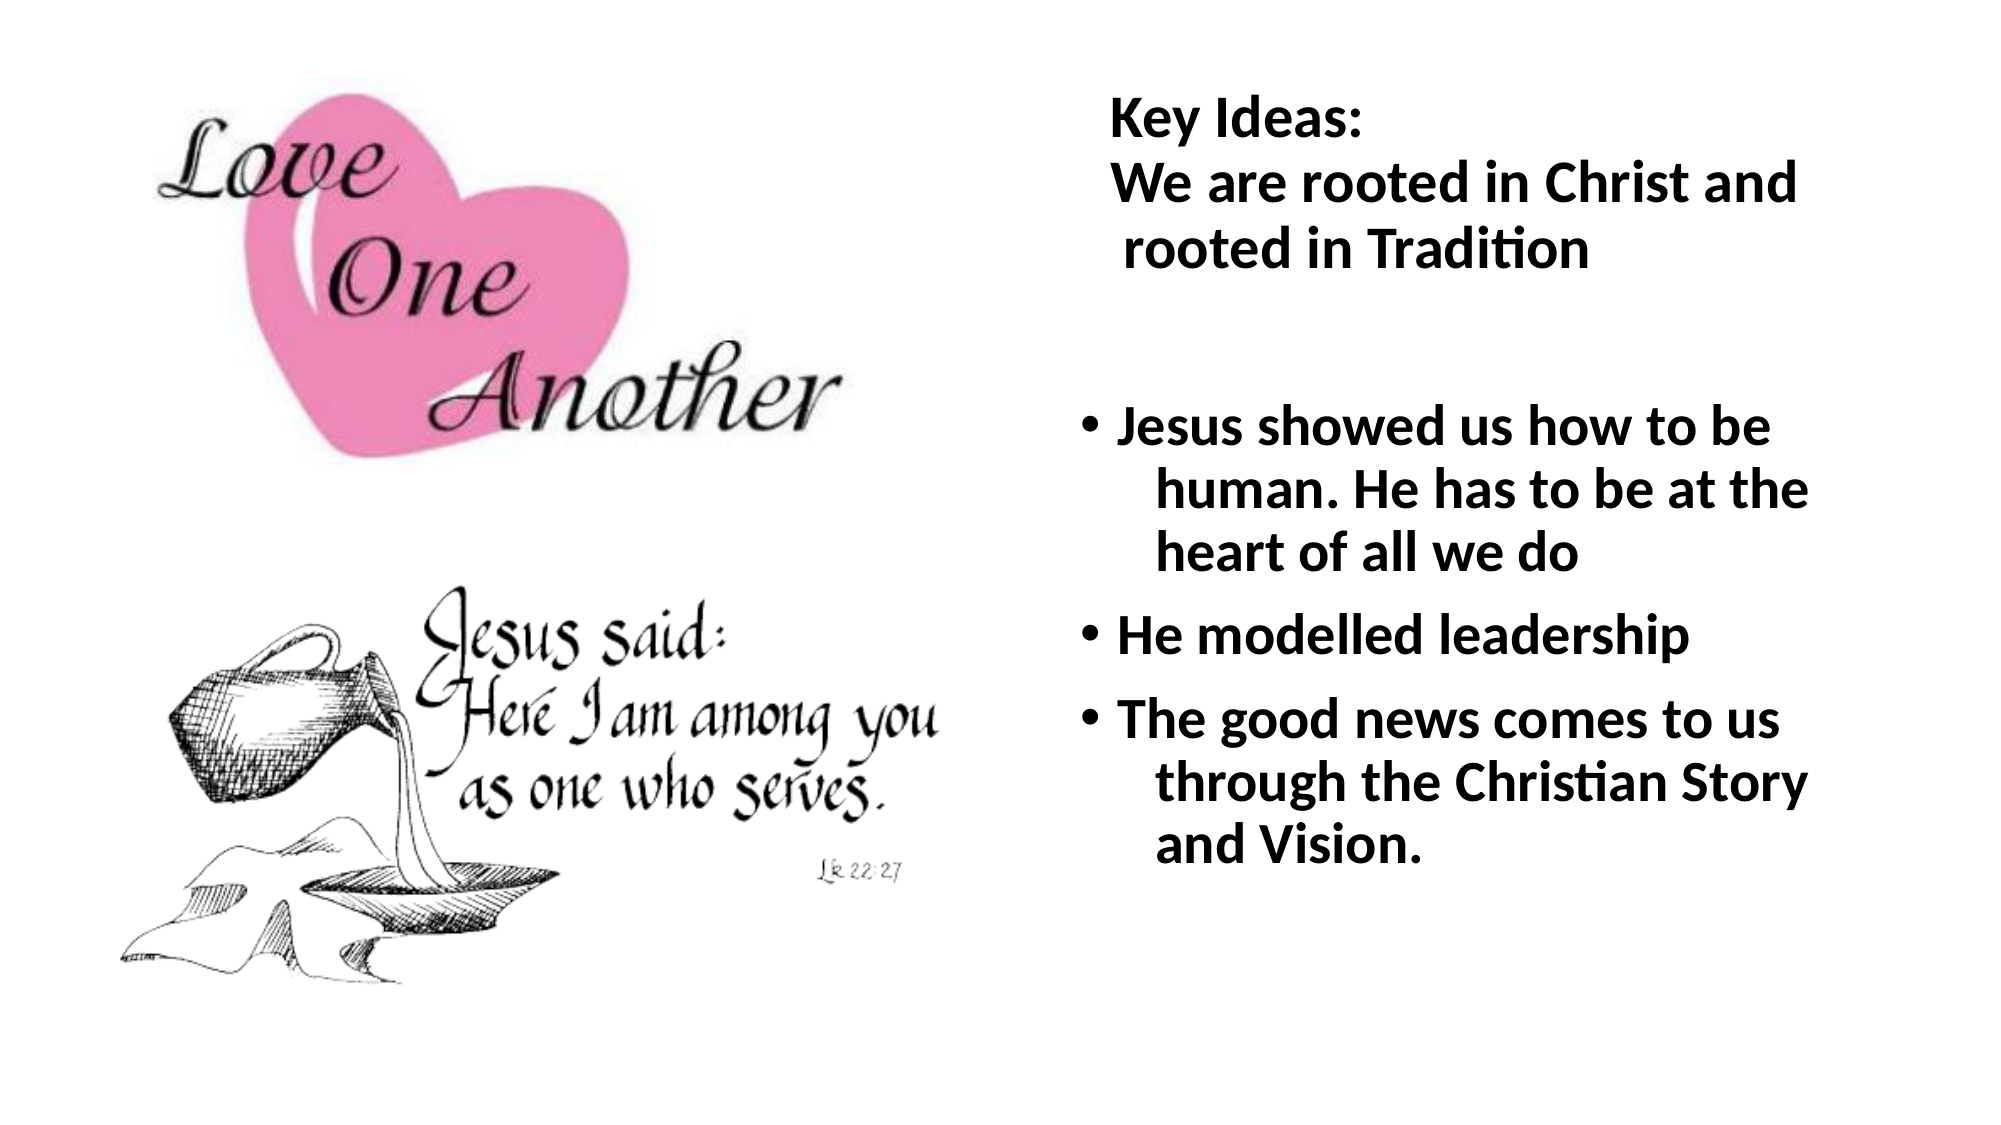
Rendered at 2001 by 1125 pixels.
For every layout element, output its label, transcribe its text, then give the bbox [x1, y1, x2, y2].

picture [137, 77, 855, 472]
list Jesus showed us how to be human. He has to be at the heart of all we do He modelled leadership The good news comes to us through the Christian Story and Vision. [1065, 387, 1909, 1048]
title Key Ideas: We are rooted in Christ and rooted in Tradition [1095, 77, 1879, 290]
picture [109, 562, 953, 998]
